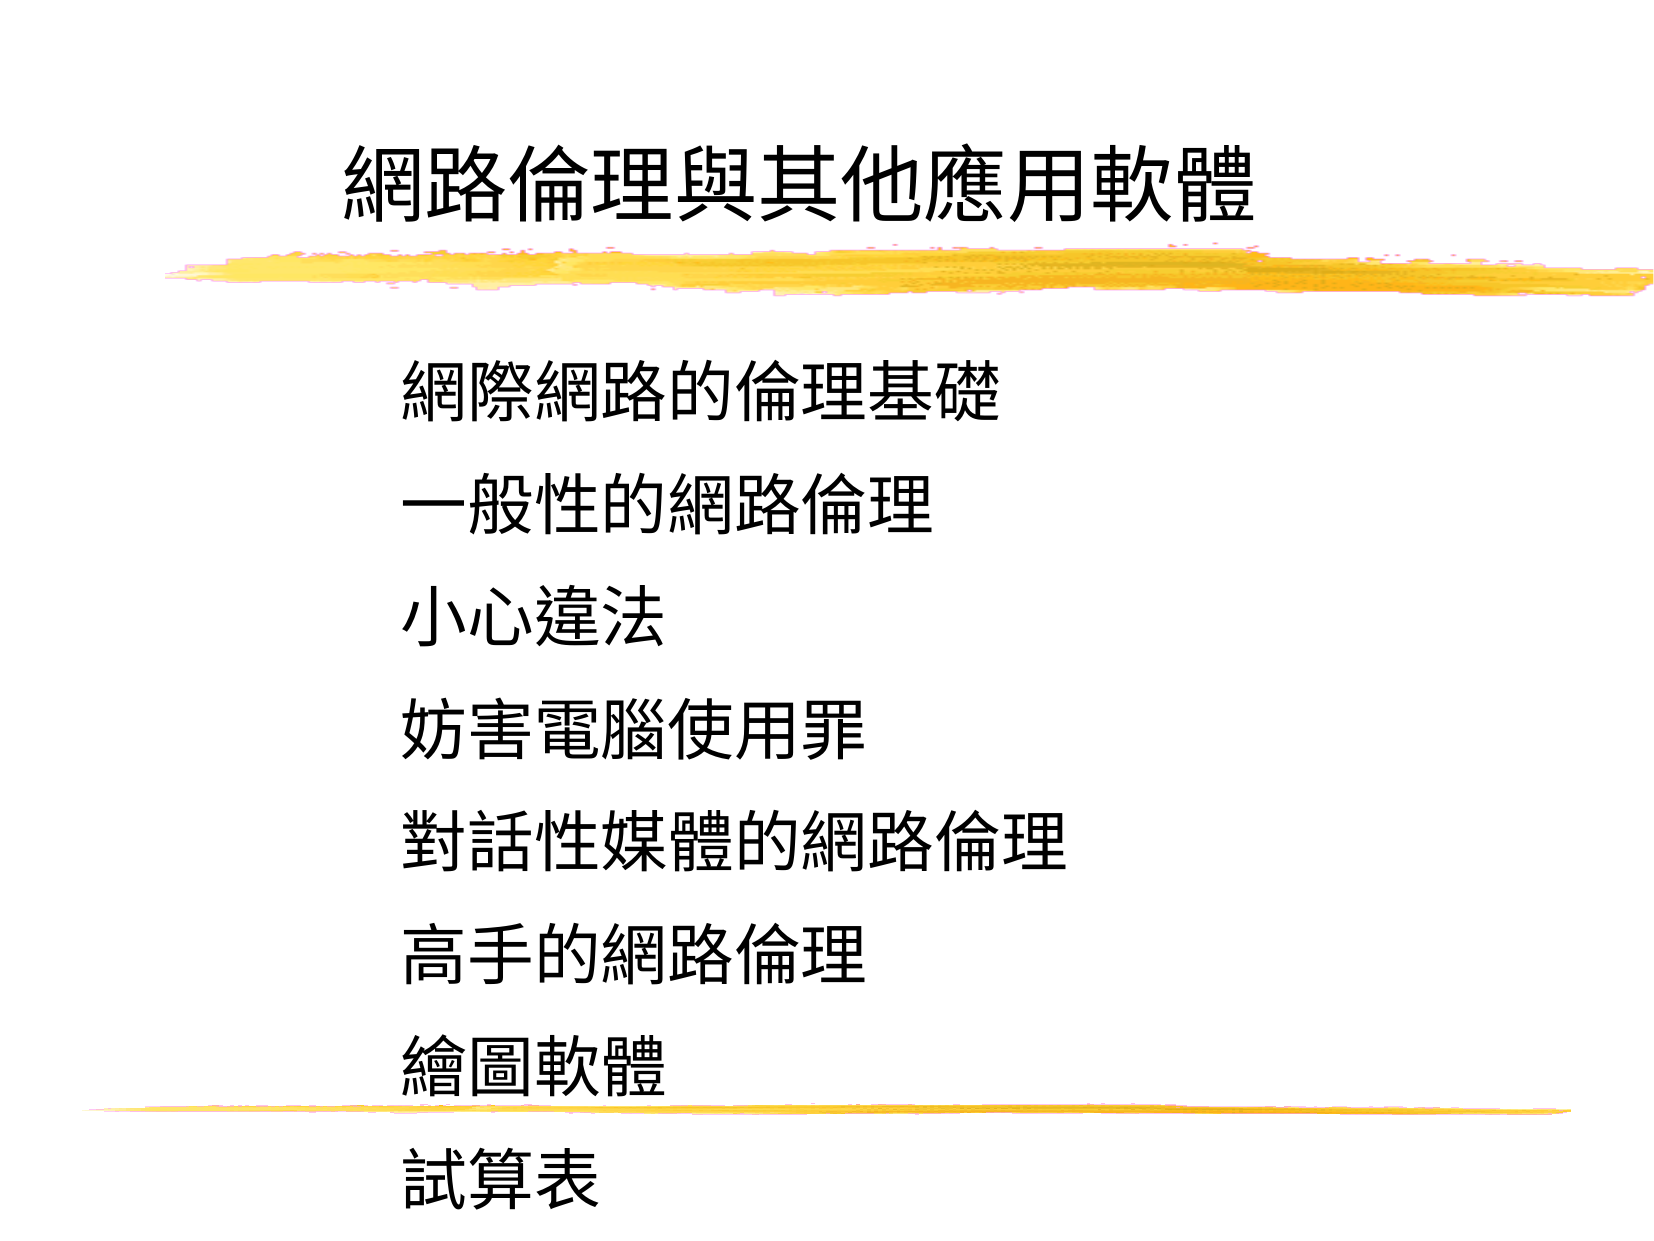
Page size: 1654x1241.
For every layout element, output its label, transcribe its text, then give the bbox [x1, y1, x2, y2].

title 網路倫理與其他應用軟體 [96, 41, 1502, 249]
list 網際網路的倫理基礎 一般性的網路倫理 小心違法 妨害電腦使用罪 對話性媒體的網路倫理 高手的網路倫理 繪圖軟體 試算表 [385, 330, 1461, 1061]
picture [82, 1102, 1571, 1117]
picture [165, 237, 1654, 308]
